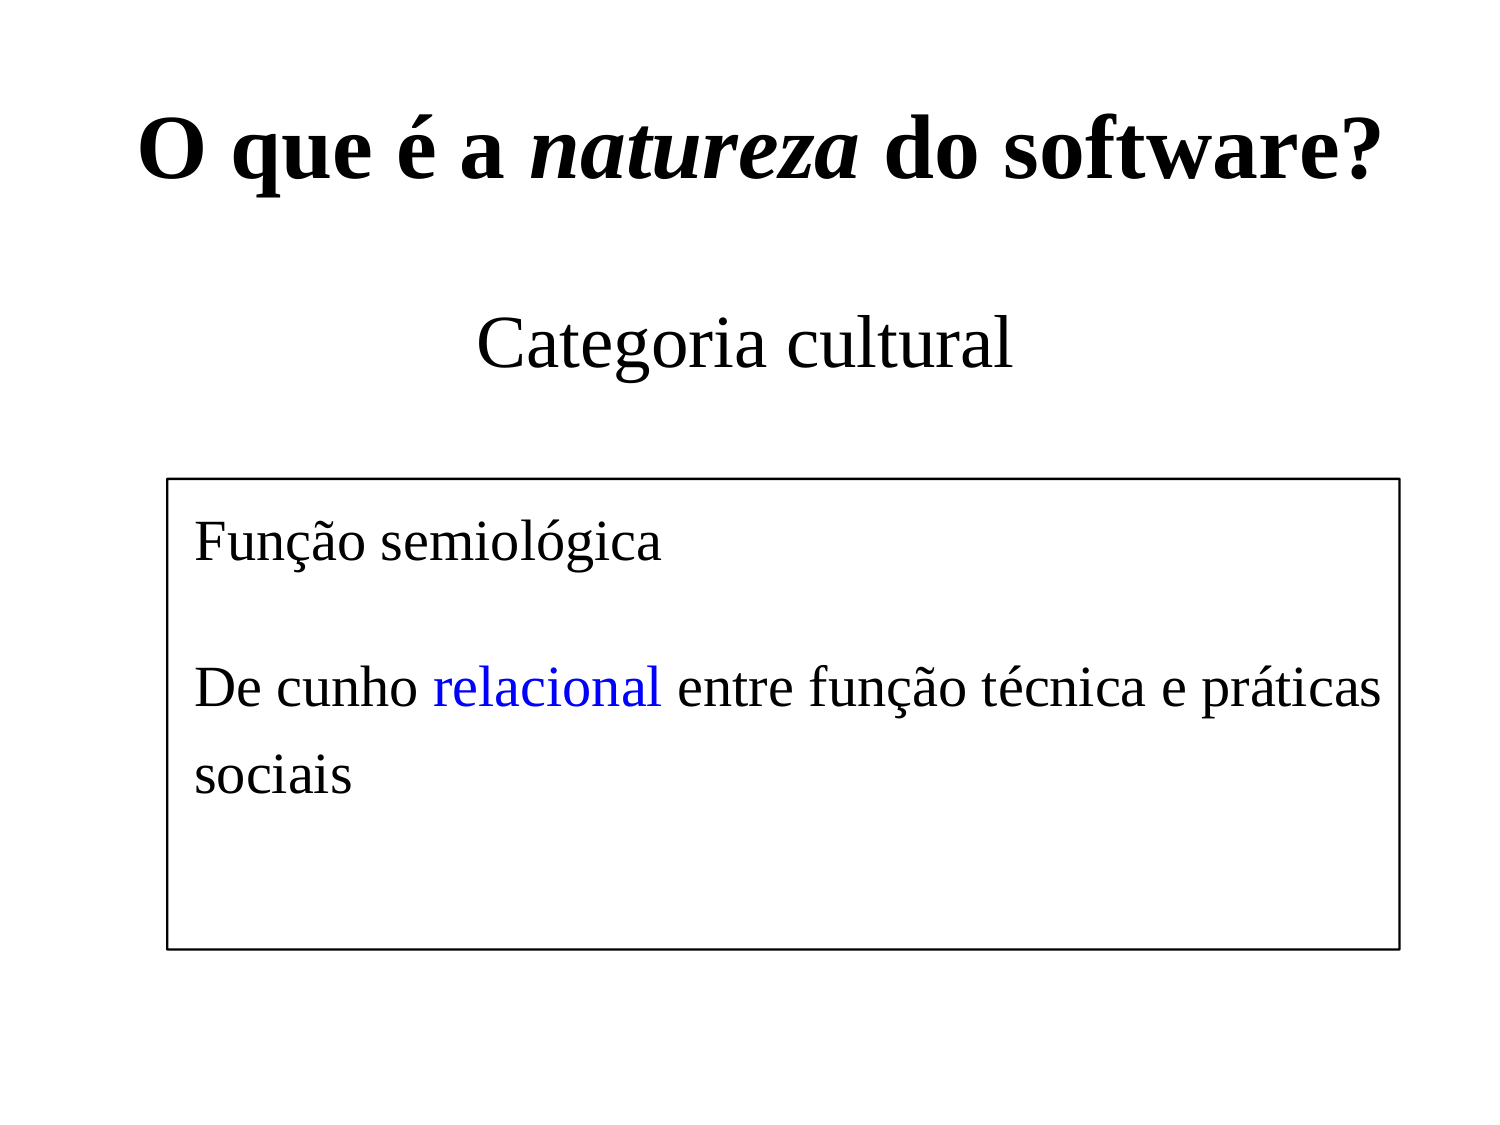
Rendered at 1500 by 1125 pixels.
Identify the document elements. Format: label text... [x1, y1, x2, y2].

text_box Categoria cultural [389, 297, 1103, 390]
title O que é a natureza do software? [68, 78, 1455, 218]
text_box Função semiológica De cunho relacional entre função técnica e práticas sociais Derivada da semântica do código fonte [167, 478, 1400, 950]
